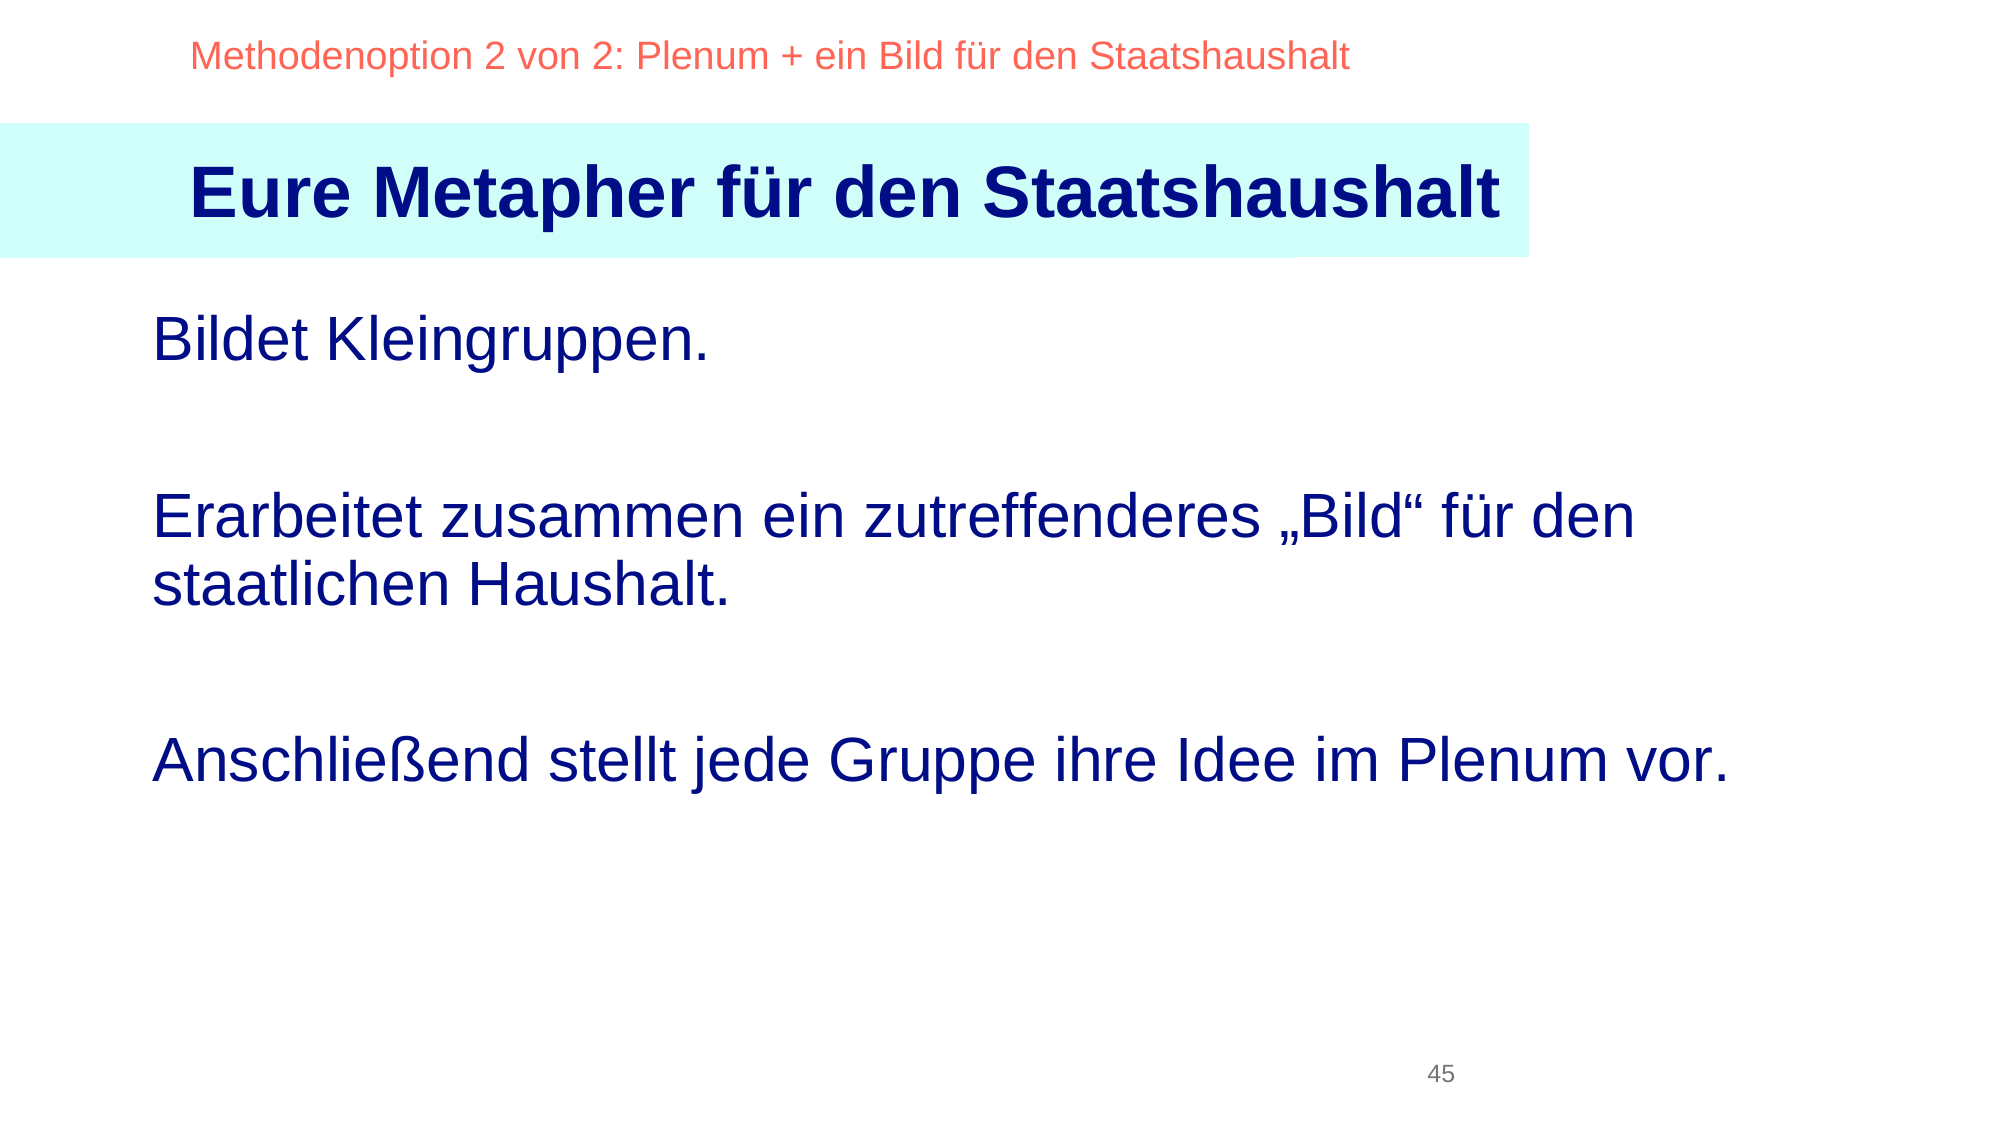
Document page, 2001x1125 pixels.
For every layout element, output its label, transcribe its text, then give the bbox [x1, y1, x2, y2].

list Methodenoption 2 von 2: Plenum + ein Bild für den Staatshaushalt [137, 27, 1383, 107]
text_box [0, 123, 1529, 257]
list Eure Metapher für den Staatshaushalt [137, 129, 1825, 258]
list Bildet Kleingruppen. Erarbeitet zusammen ein zutreffenderes „Bild“ für den staatlichen Haushalt. Anschließend stellt jede Gruppe ihre Idee im Plenum vor. [137, 299, 1863, 1014]
